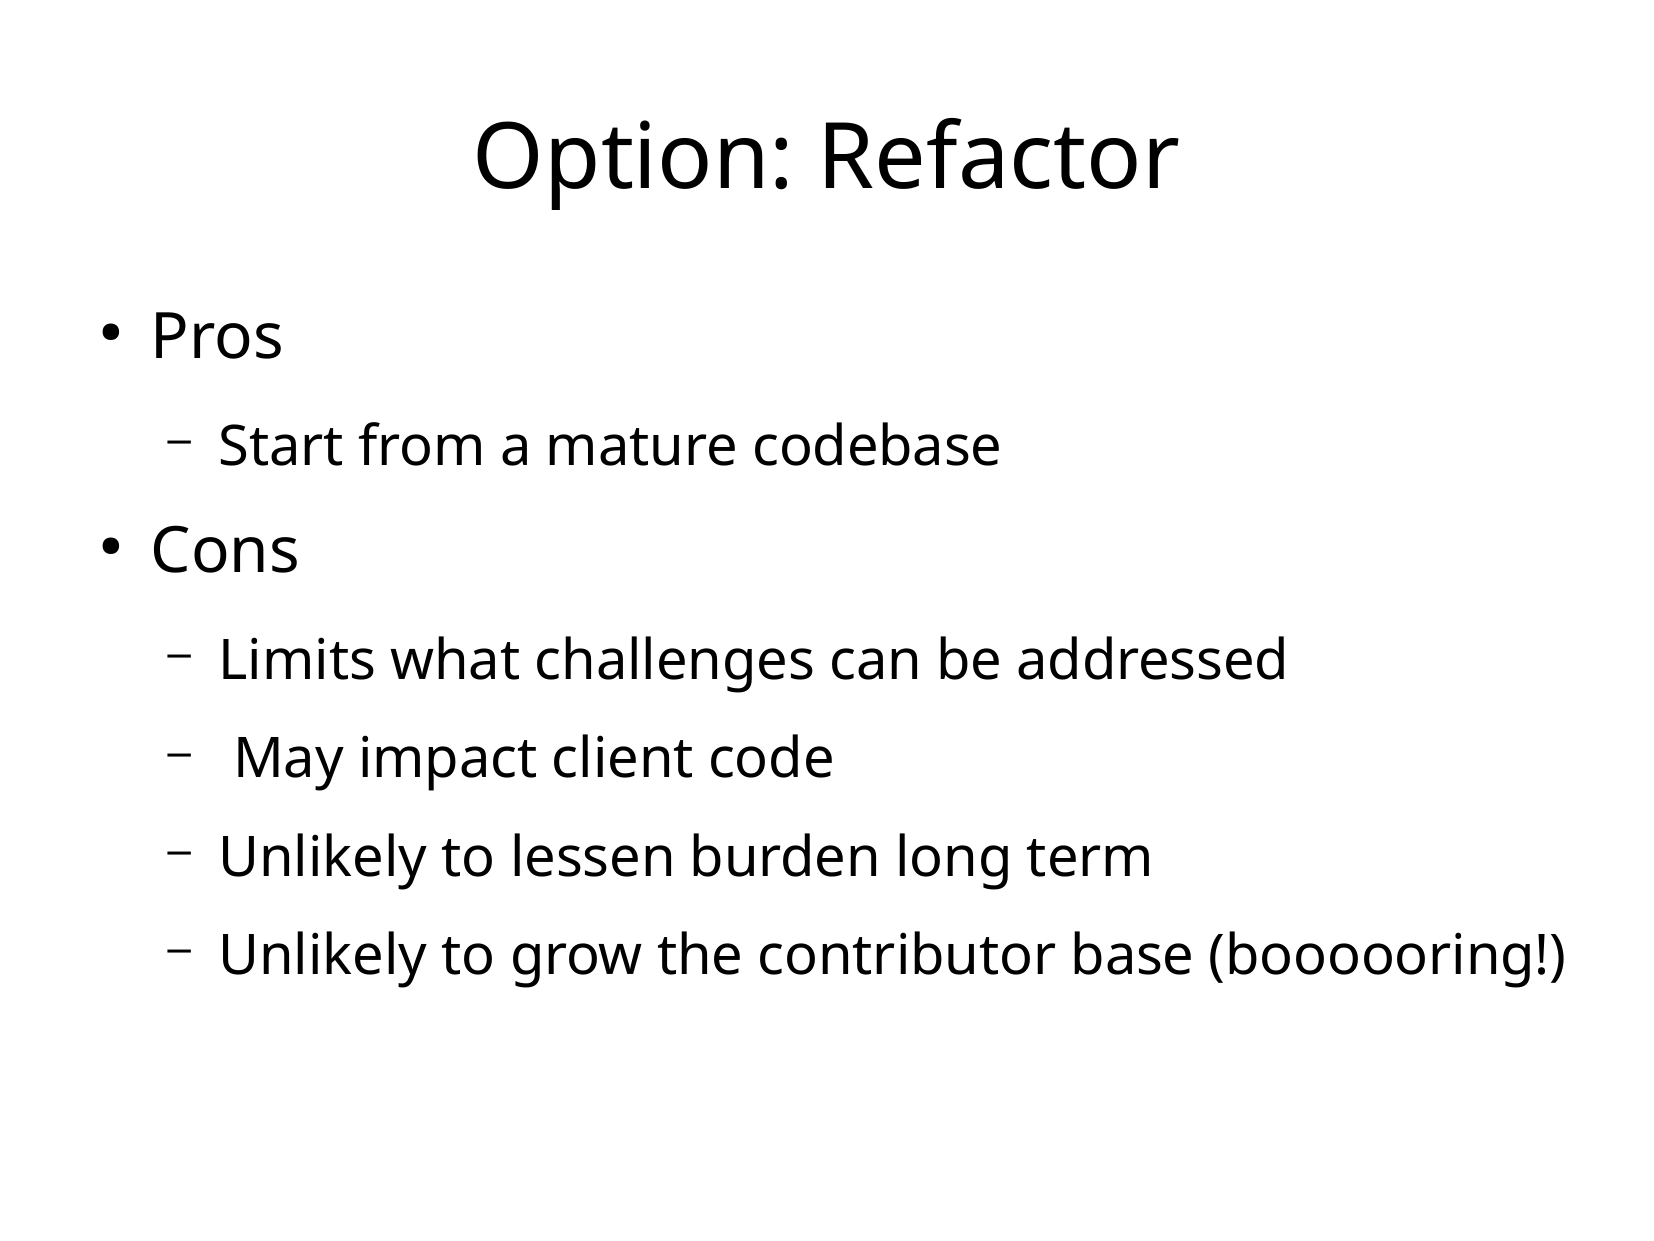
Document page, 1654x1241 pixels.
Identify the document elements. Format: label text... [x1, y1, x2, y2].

title Option: Refactor [82, 49, 1571, 257]
list Pros Start from a mature codebase Cons Limits what challenges can be addressed May impact client code Unlikely to lessen burden long term Unlikely to grow the contributor base (boooooring!) [82, 290, 1571, 1010]
